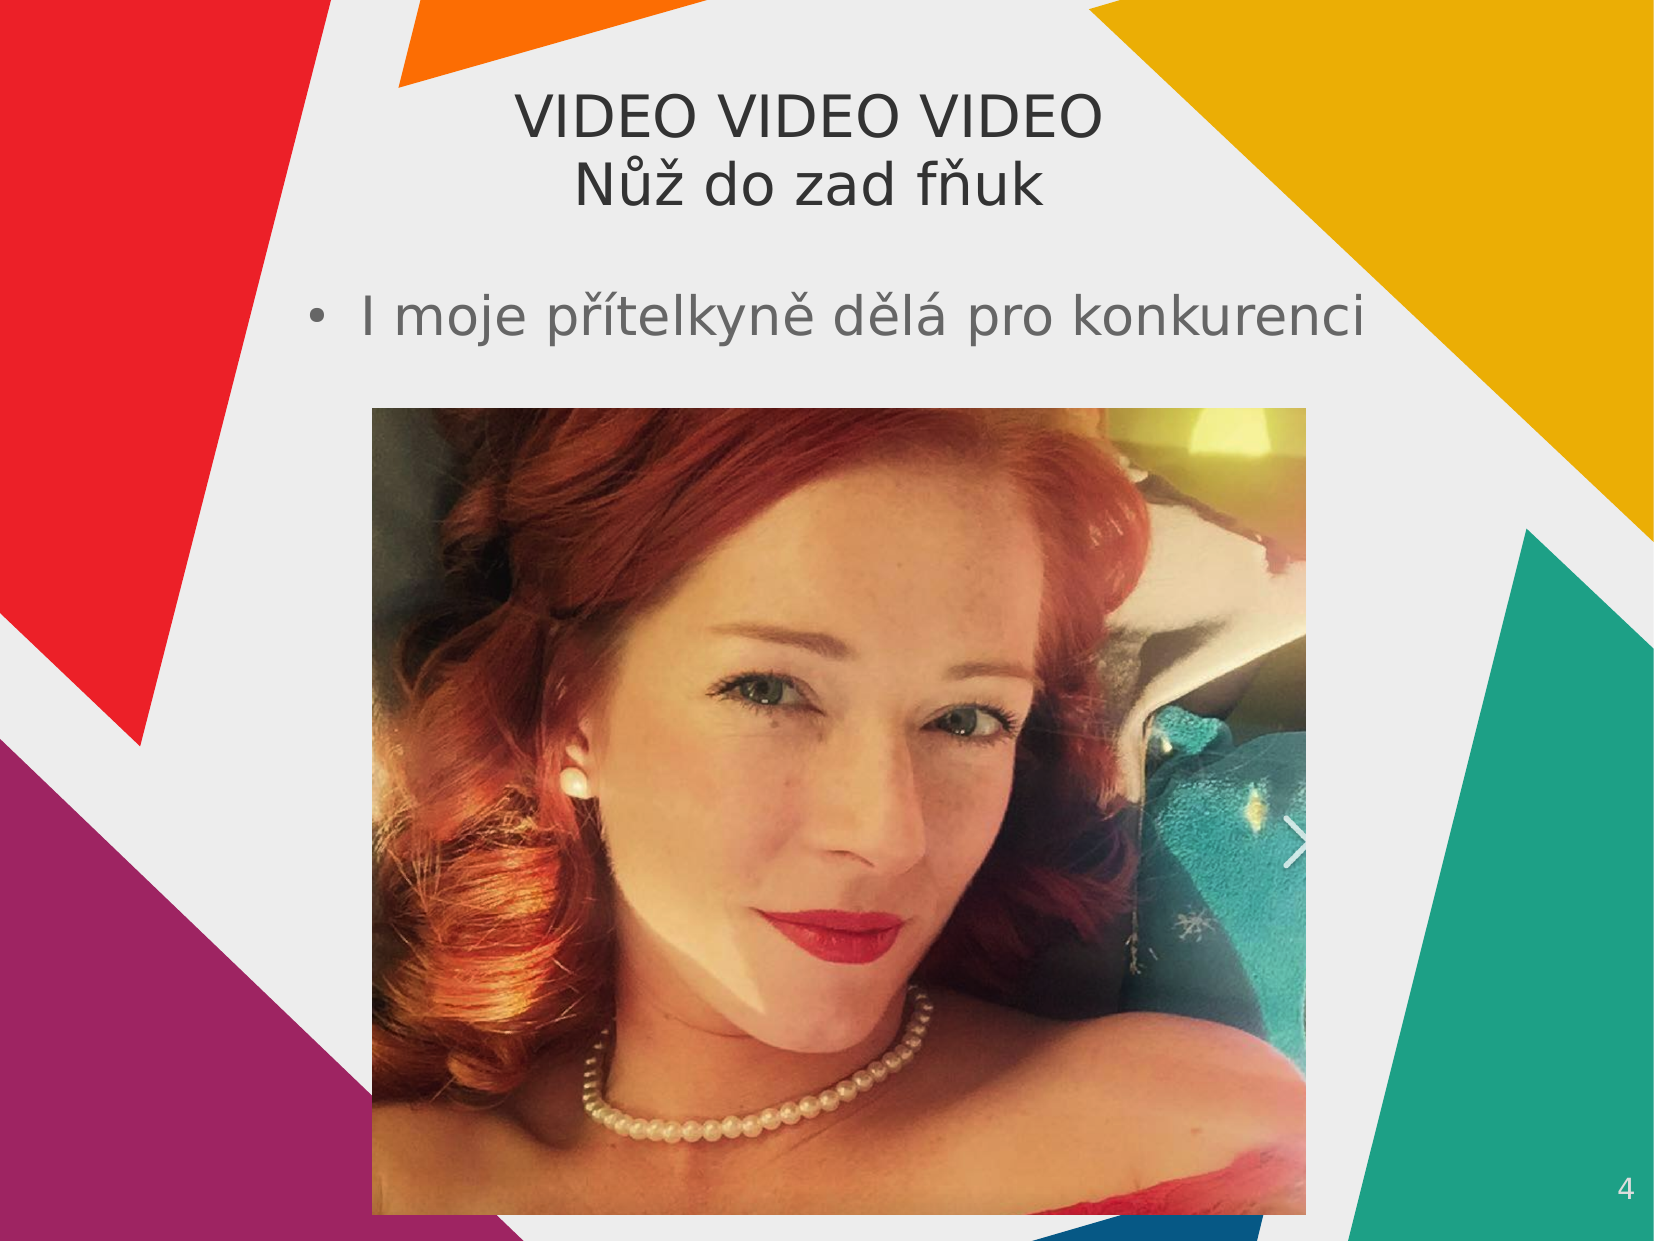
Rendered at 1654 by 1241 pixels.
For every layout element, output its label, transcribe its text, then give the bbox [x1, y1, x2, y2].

picture [372, 408, 1306, 1216]
title VIDEO VIDEO VIDEO Nůž do zad fňuk [268, 47, 1351, 256]
list I moje přítelkyně dělá pro konkurenci [289, 285, 1372, 1084]
